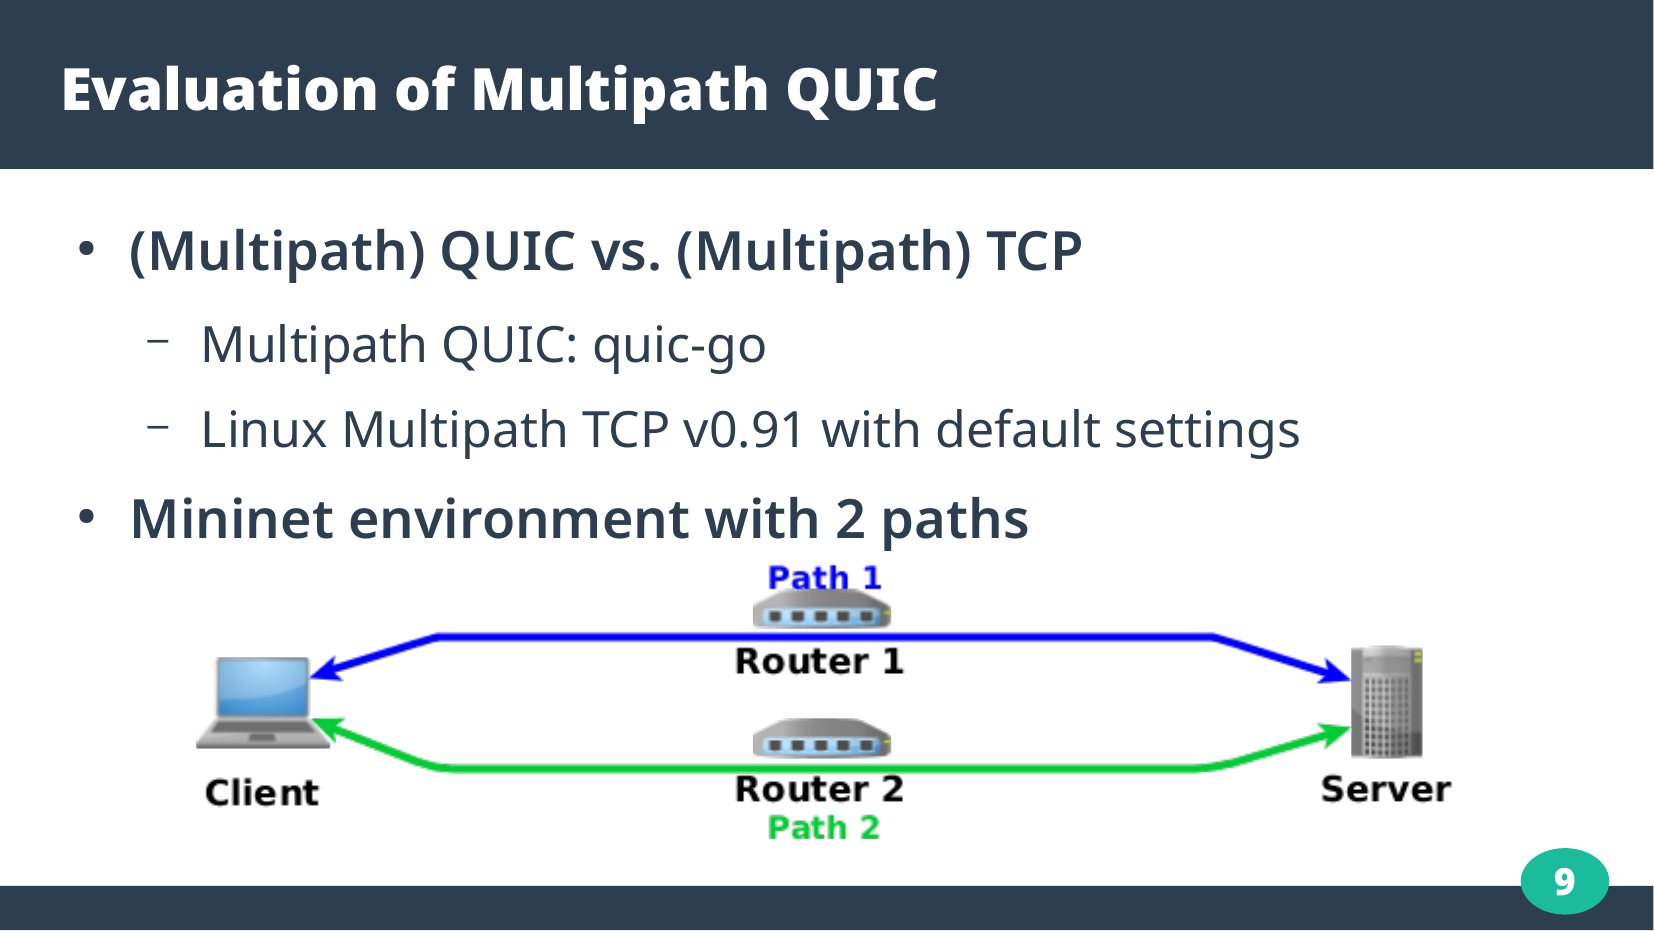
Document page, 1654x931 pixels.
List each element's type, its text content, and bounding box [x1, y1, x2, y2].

list (Multipath) QUIC vs. (Multipath) TCP Multipath QUIC: quic-go Linux Multipath TCP v0.91 with default settings Mininet environment with 2 paths [59, 212, 1595, 867]
title Evaluation of Multipath QUIC [60, 28, 1596, 147]
picture [195, 554, 1456, 851]
